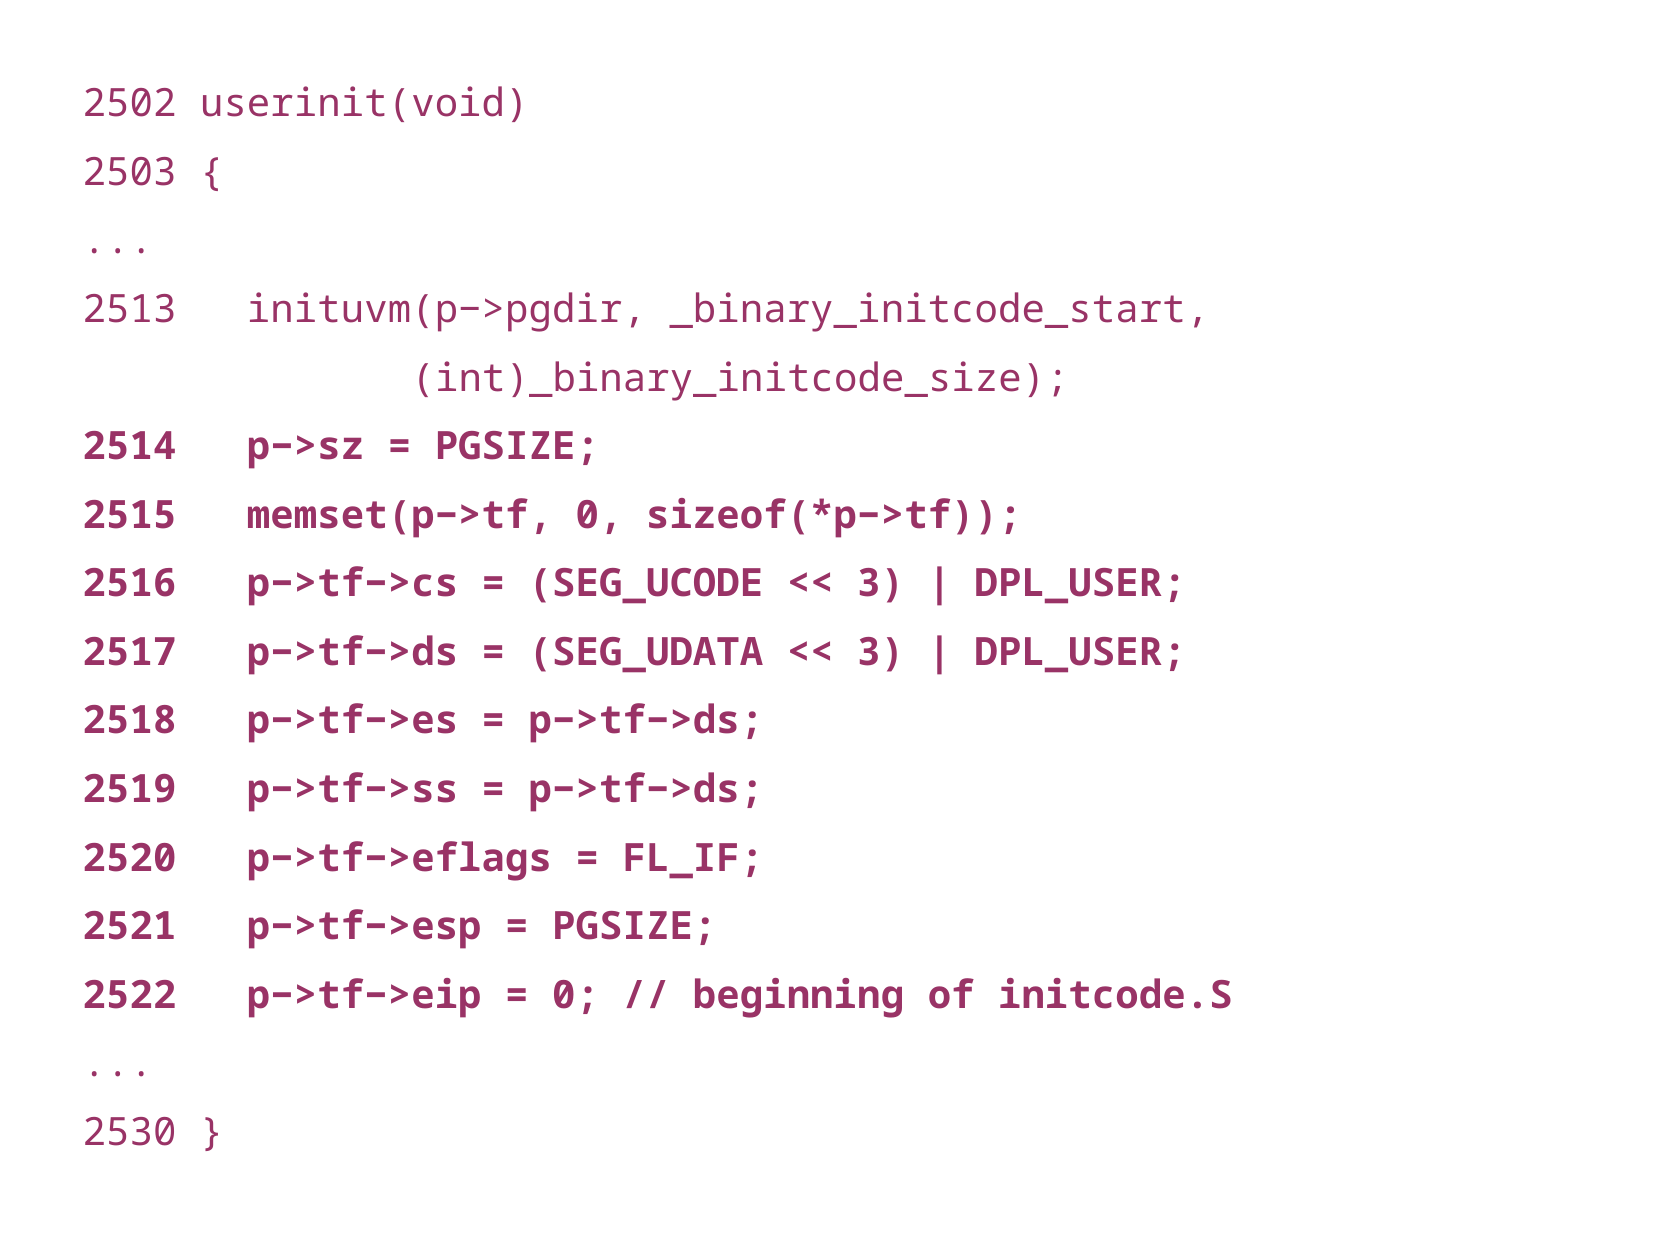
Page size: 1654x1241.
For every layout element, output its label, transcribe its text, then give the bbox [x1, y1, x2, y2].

list 2502 userinit(void) 2503 { ... 2513 inituvm(p−>pgdir, _binary_initcode_start, (int)_binary_initcode_size); 2514 p−>sz = PGSIZE; 2515 memset(p−>tf, 0, sizeof(*p−>tf)); 2516 p−>tf−>cs = (SEG_UCODE << 3) | DPL_USER; 2517 p−>tf−>ds = (SEG_UDATA << 3) | DPL_USER; 2518 p−>tf−>es = p−>tf−>ds; 2519 p−>tf−>ss = p−>tf−>ds; 2520 p−>tf−>eflags = FL_IF; 2521 p−>tf−>esp = PGSIZE; 2522 p−>tf−>eip = 0; // beginning of initcode.S ... 2530 } [82, 75, 1463, 1163]
